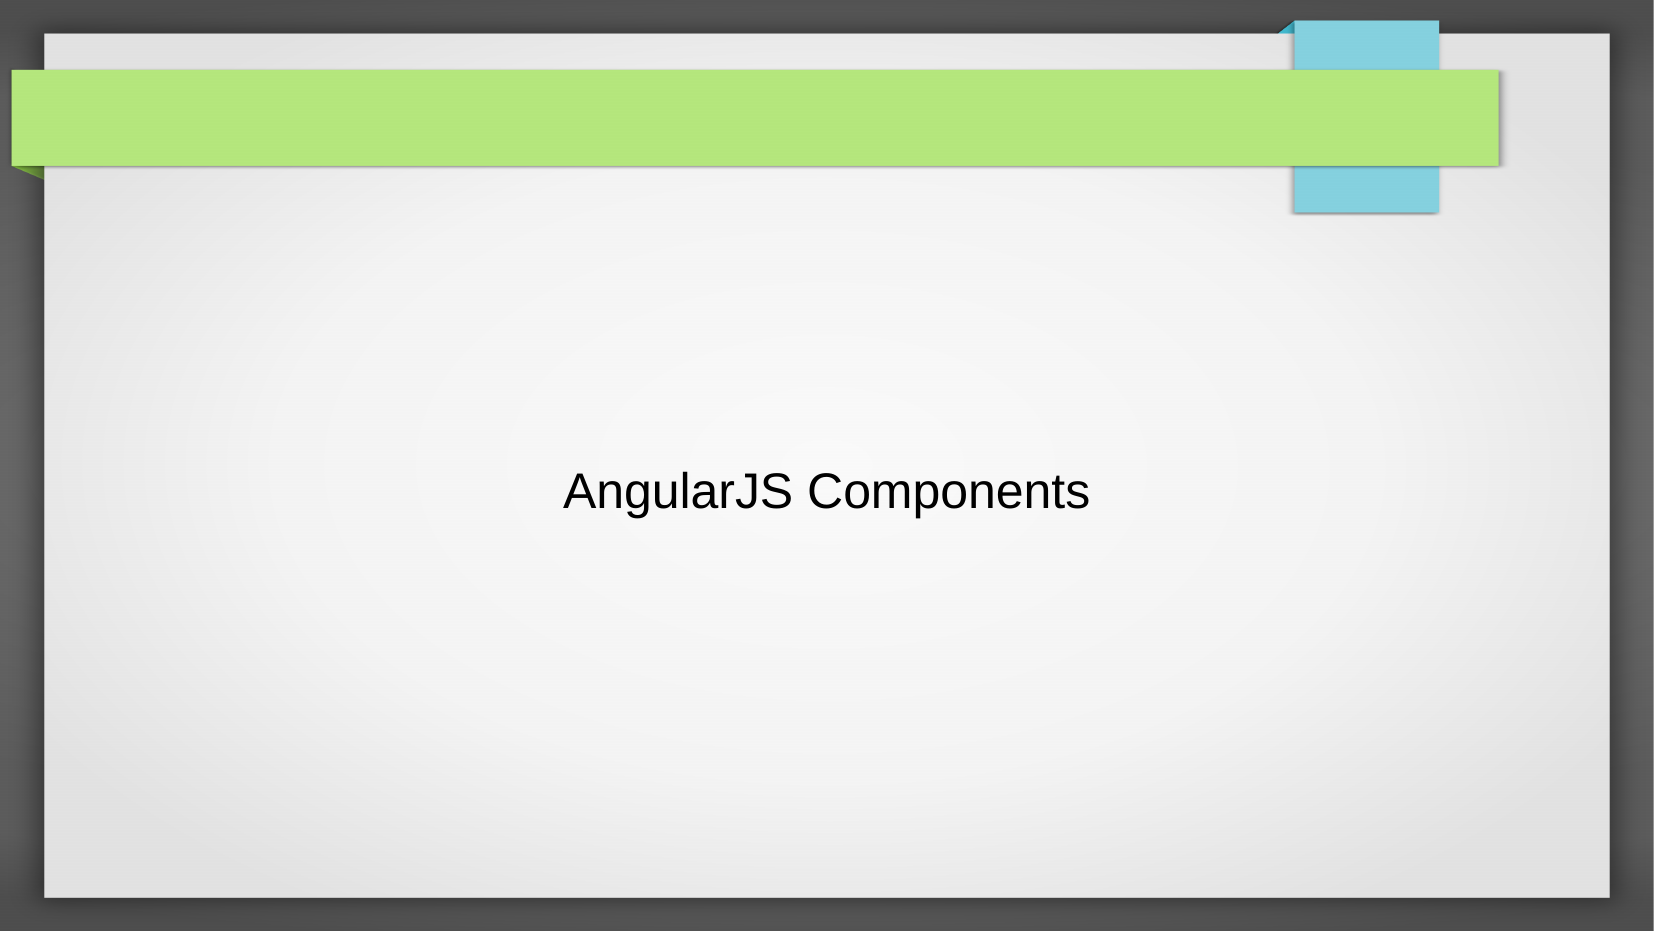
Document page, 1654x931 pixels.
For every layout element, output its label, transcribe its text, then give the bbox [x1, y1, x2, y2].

picture [0, 0, 1654, 931]
subtitle AngularJS Components [82, 221, 1571, 761]
